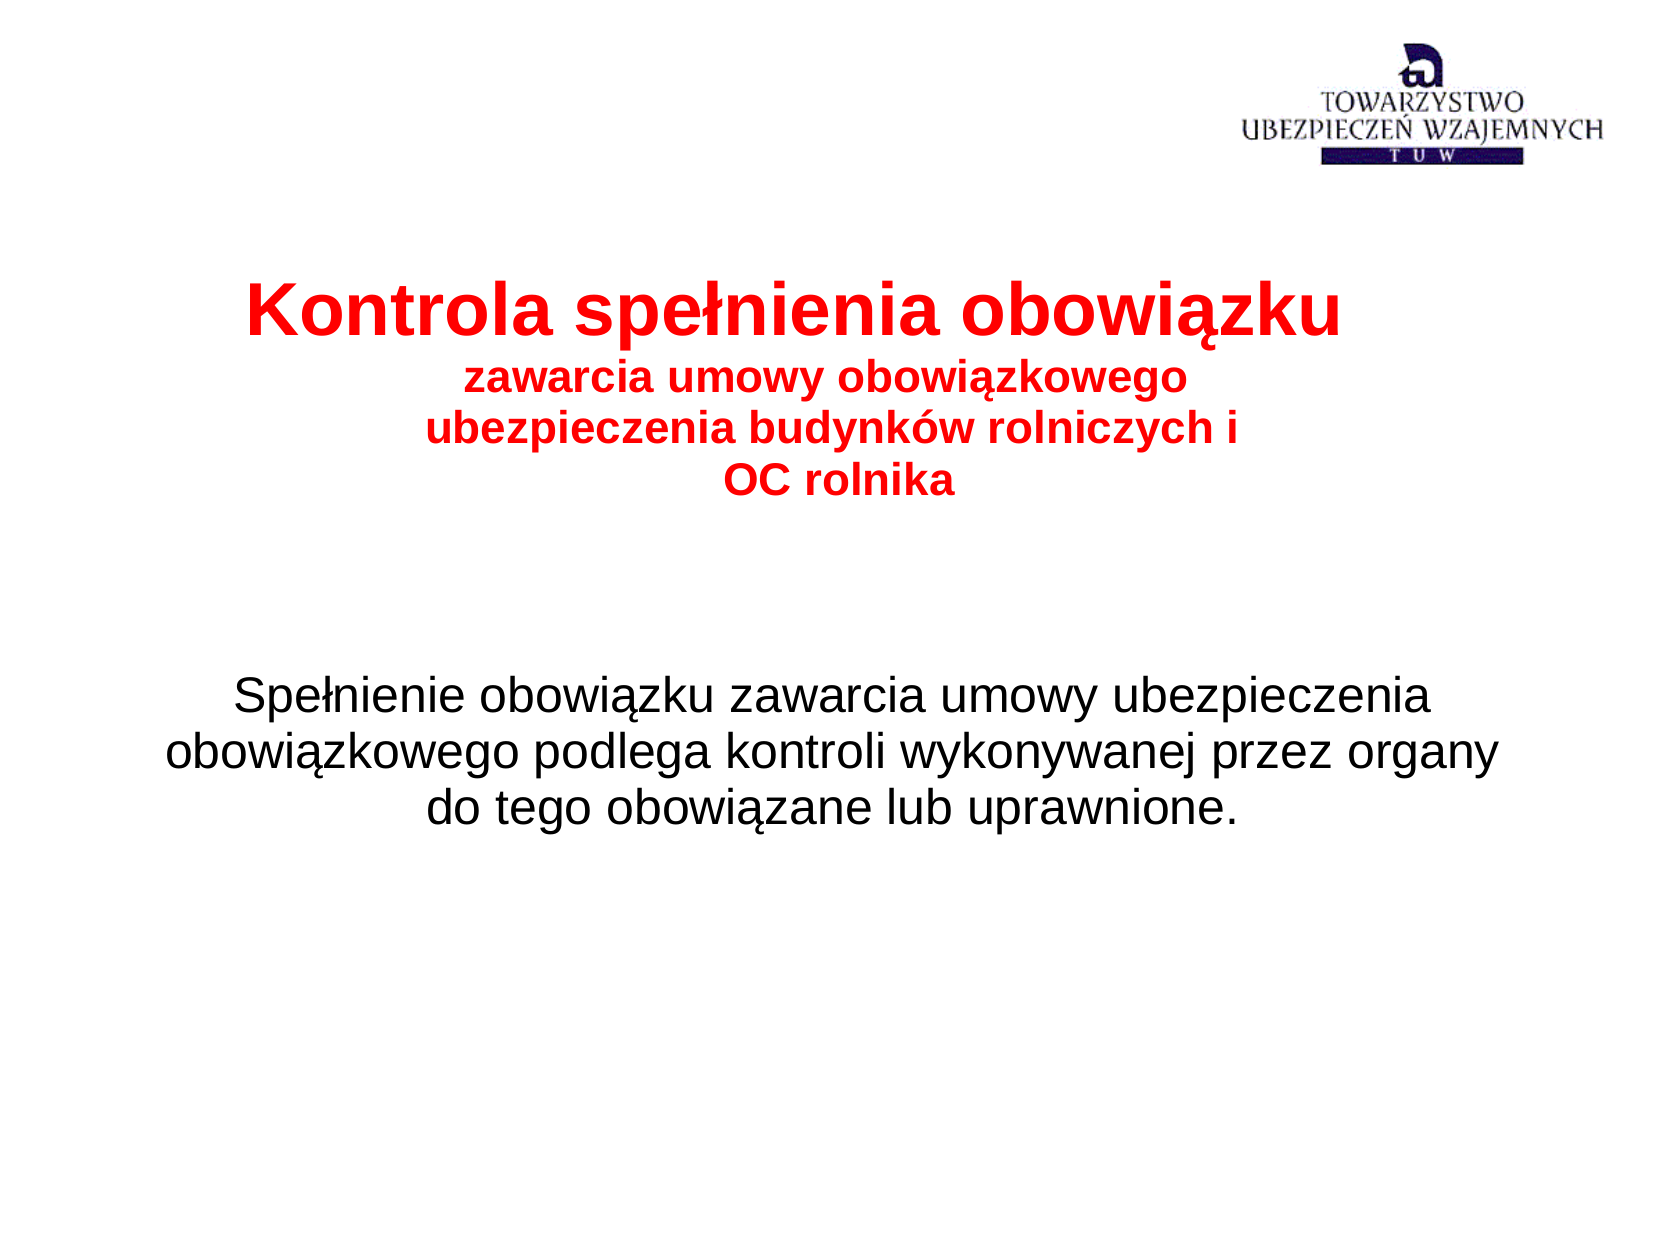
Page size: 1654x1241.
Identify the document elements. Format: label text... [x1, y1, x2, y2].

picture [1240, 41, 1605, 169]
text_box Kontrola spełnienia obowiązku zawarcia umowy obowiązkowego ubezpieczenia budynków rolniczych i OC rolnika Spełnienie obowiązku zawarcia umowy ubezpieczenia obowiązkowego podlega kontroli wykonywanej przez organy do tego obowiązane lub uprawnione. [118, 259, 1548, 1192]
